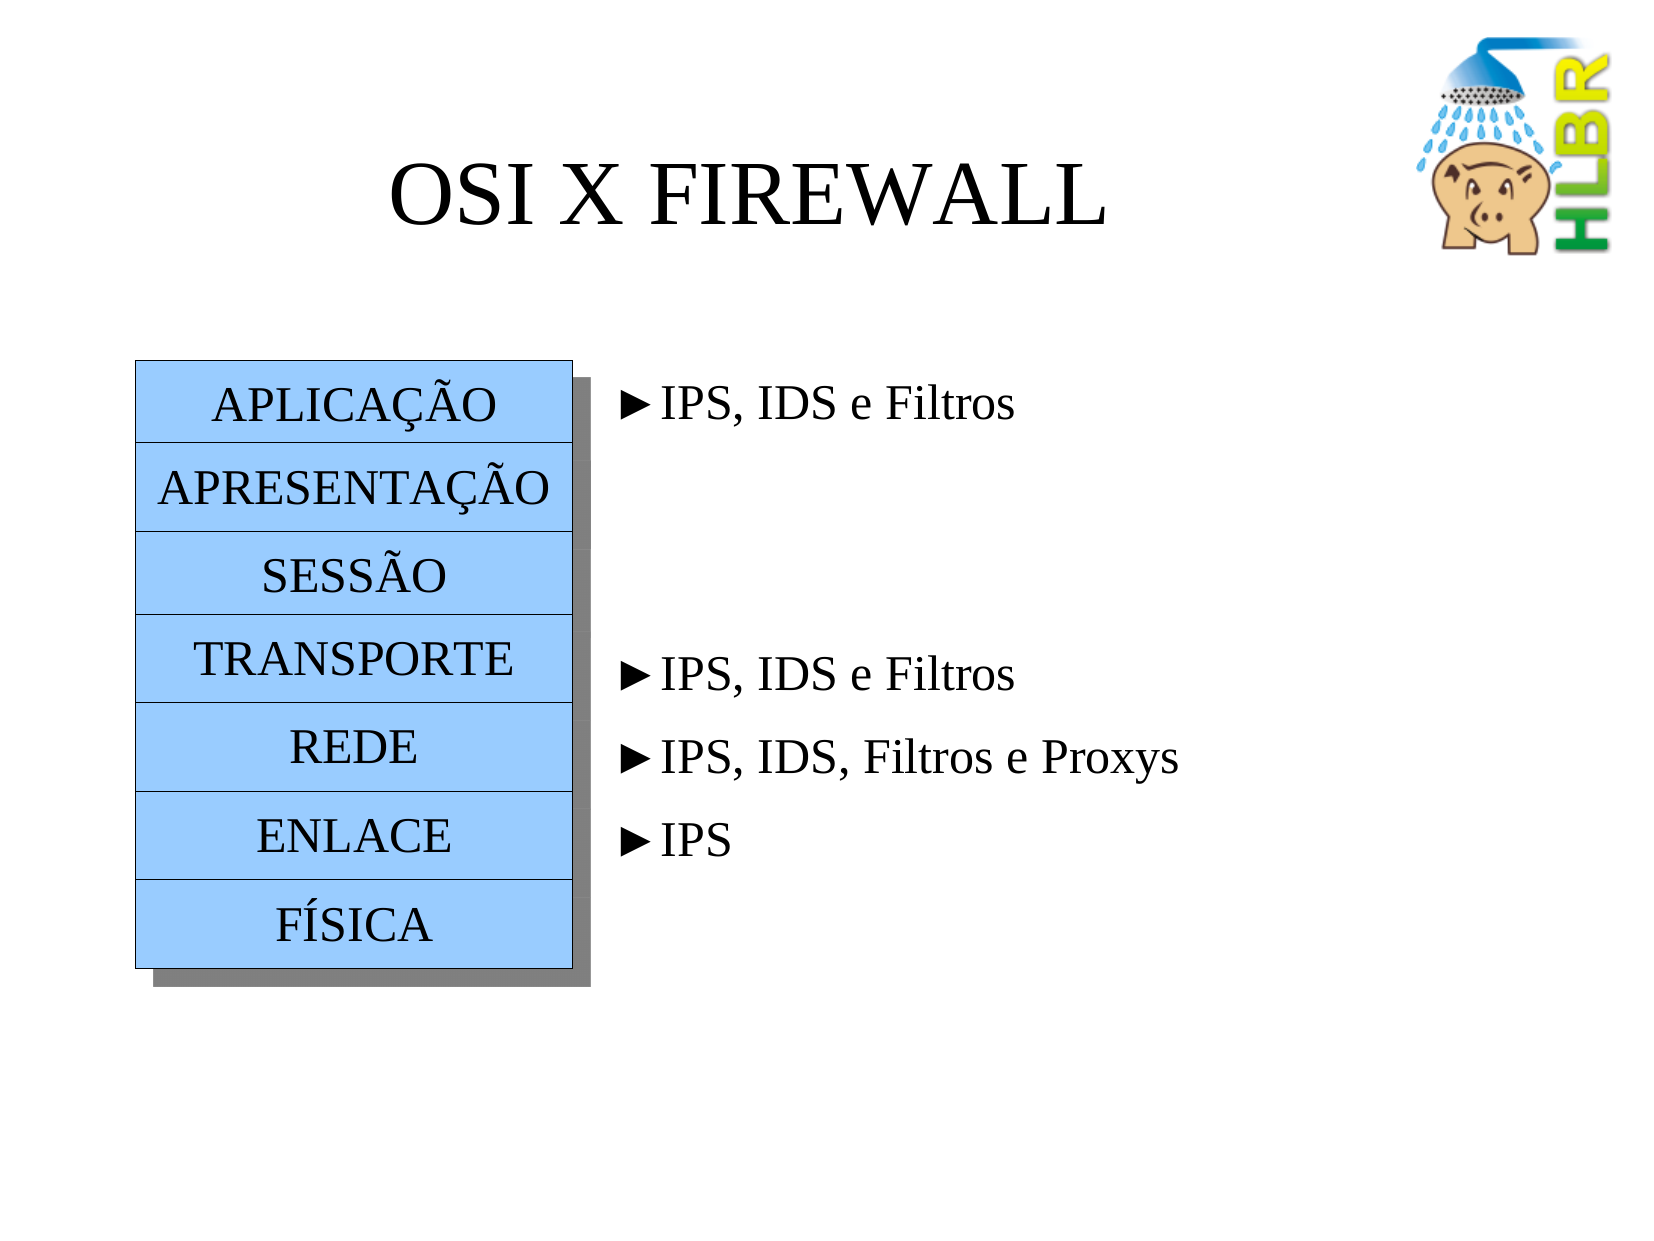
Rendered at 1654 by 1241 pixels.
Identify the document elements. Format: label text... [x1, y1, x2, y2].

picture [1416, 37, 1612, 260]
text_box APRESENTAÇÃO [135, 442, 573, 531]
text_box ►IPS, IDS e Filtros [596, 367, 1394, 438]
text_box ►IPS, IDS e Filtros [596, 638, 1394, 709]
text_box REDE [135, 702, 573, 791]
text_box ►IPS [596, 804, 1394, 875]
title OSI X FIREWALL [112, 76, 1388, 312]
text_box ►IPS, IDS, Filtros e Proxys [596, 721, 1394, 792]
text_box TRANSPORTE [135, 614, 573, 702]
text_box FÍSICA [135, 879, 573, 969]
text_box SESSÃO [135, 531, 573, 614]
text_box APLICAÇÃO [135, 360, 573, 442]
text_box ENLACE [135, 791, 573, 879]
